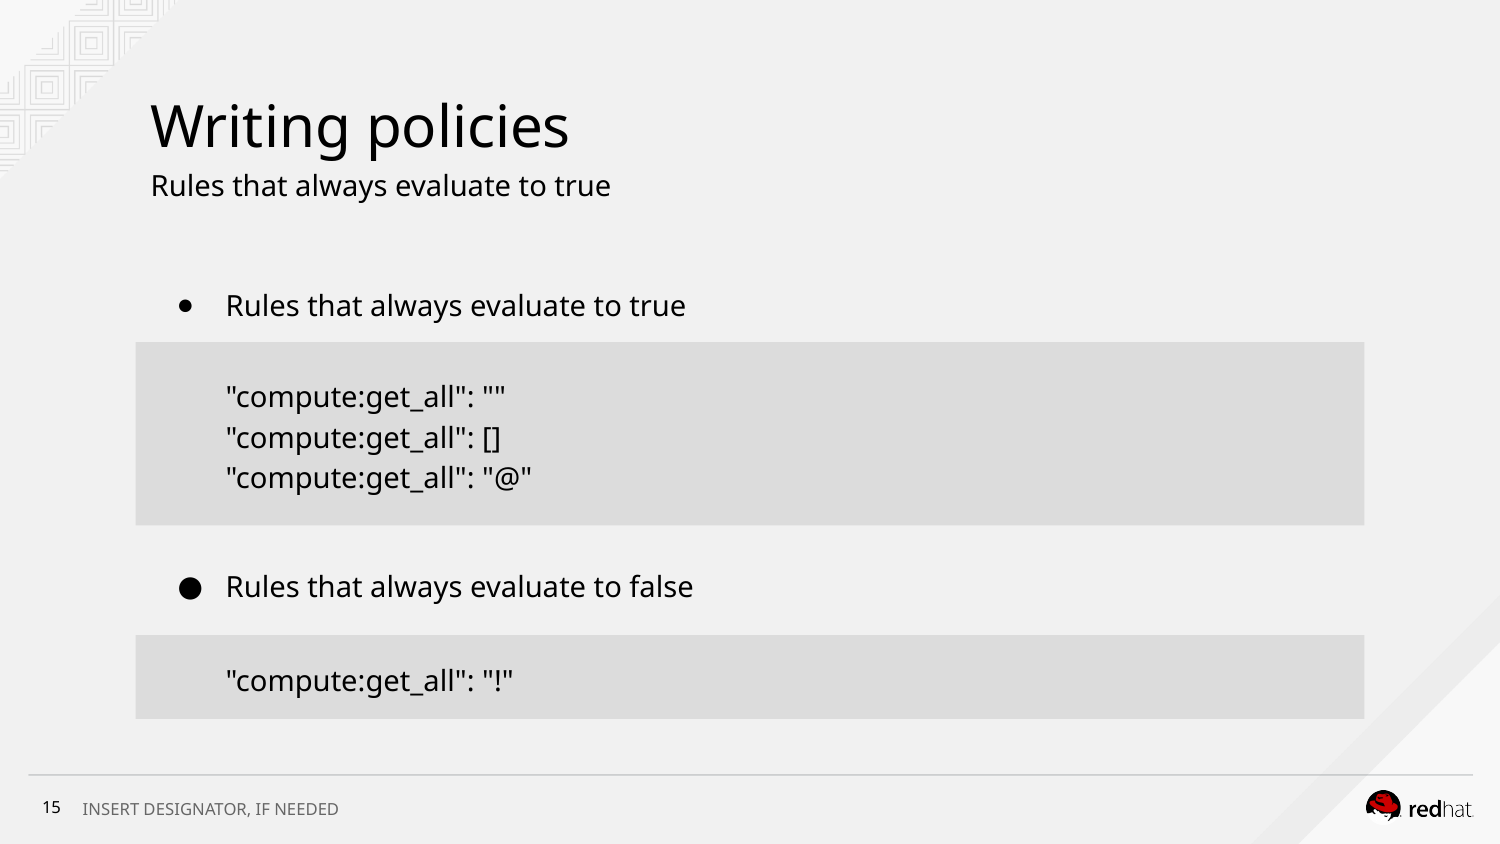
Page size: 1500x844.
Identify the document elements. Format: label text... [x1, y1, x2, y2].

title Writing policies [135, 0, 1365, 152]
text_box "compute:get_all": "!" [135, 635, 1365, 719]
subtitle Rules that always evaluate to true [135, 152, 1365, 261]
text_box "compute:get_all": "" "compute:get_all": [] "compute:get_all": "@" [135, 342, 1365, 526]
picture [0, 0, 1500, 844]
list Rules that always evaluate to true Rules that always evaluate to false [135, 526, 1365, 635]
list Rules that always evaluate to true Rules that always evaluate to false [135, 266, 1365, 342]
slide_number 1 [16, 776, 77, 842]
